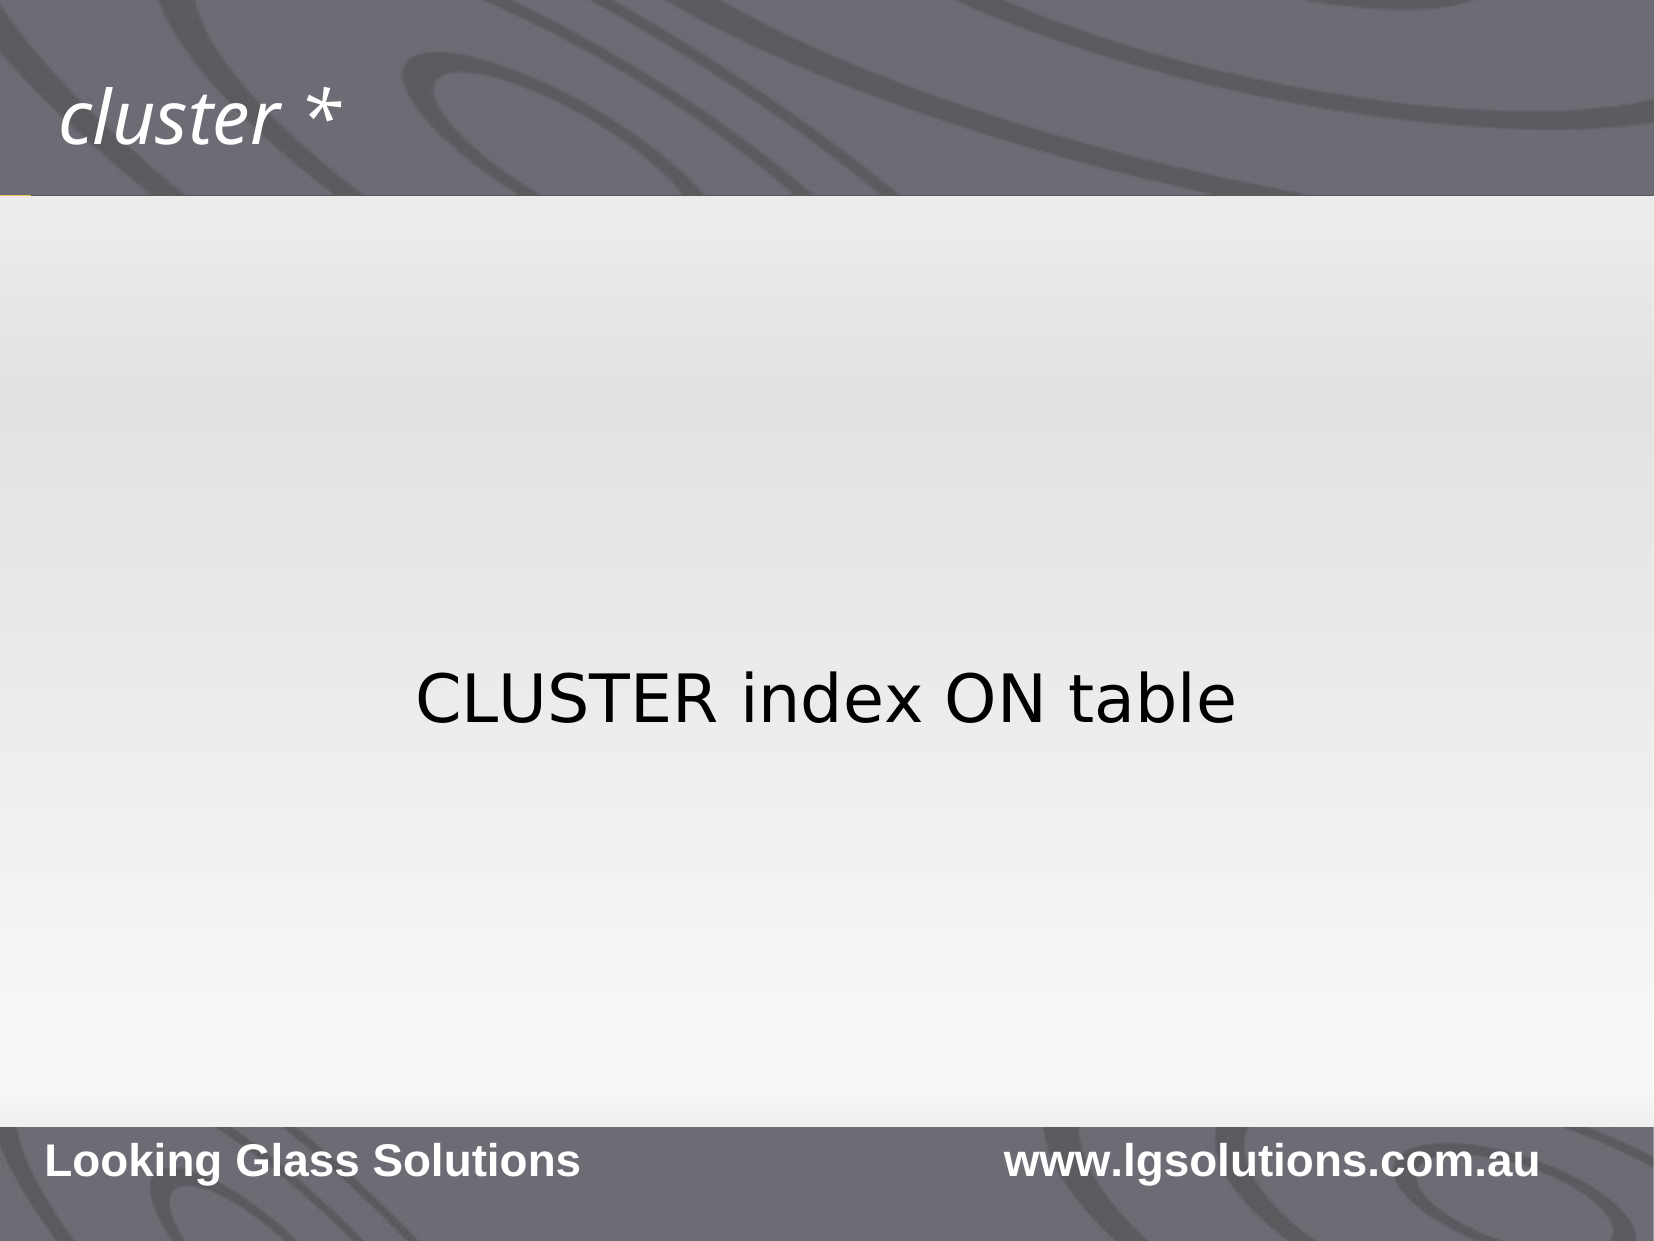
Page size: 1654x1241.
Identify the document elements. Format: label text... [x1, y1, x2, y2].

picture [0, 0, 1654, 1241]
subtitle CLUSTER index ON table [82, 297, 1571, 1102]
title cluster * [59, 48, 1270, 182]
